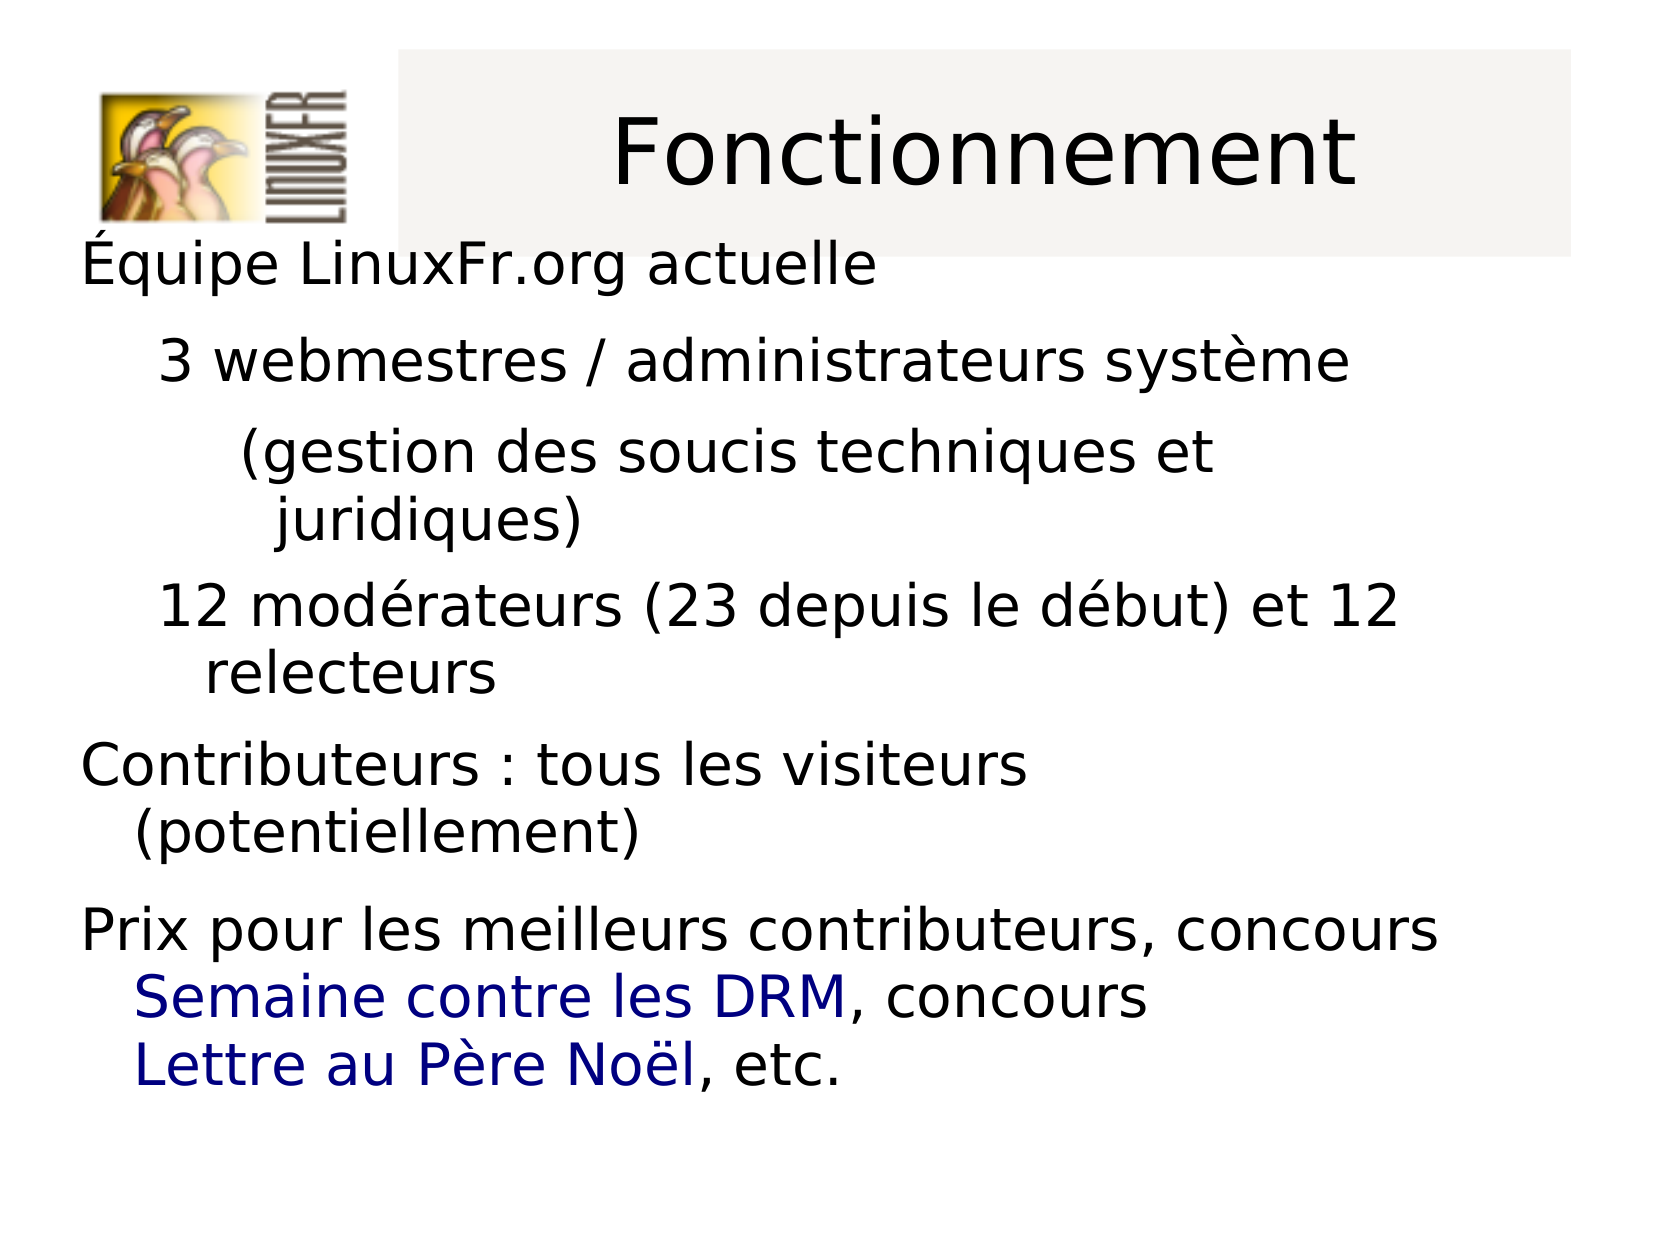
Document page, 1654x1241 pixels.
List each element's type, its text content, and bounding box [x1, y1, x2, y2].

list Équipe LinuxFr.org actuelle 3 webmestres / administrateurs système (gestion des soucis techniques et juridiques) 12 modérateurs (23 depuis le début) et 12 relecteurs Contributeurs : tous les visiteurs (potentiellement) Prix pour les meilleurs contributeurs, concours Semaine contre les DRM, concours Lettre au Père Noël, etc. [62, 230, 1532, 1100]
title Fonctionnement [398, 49, 1571, 257]
picture [95, 88, 355, 229]
